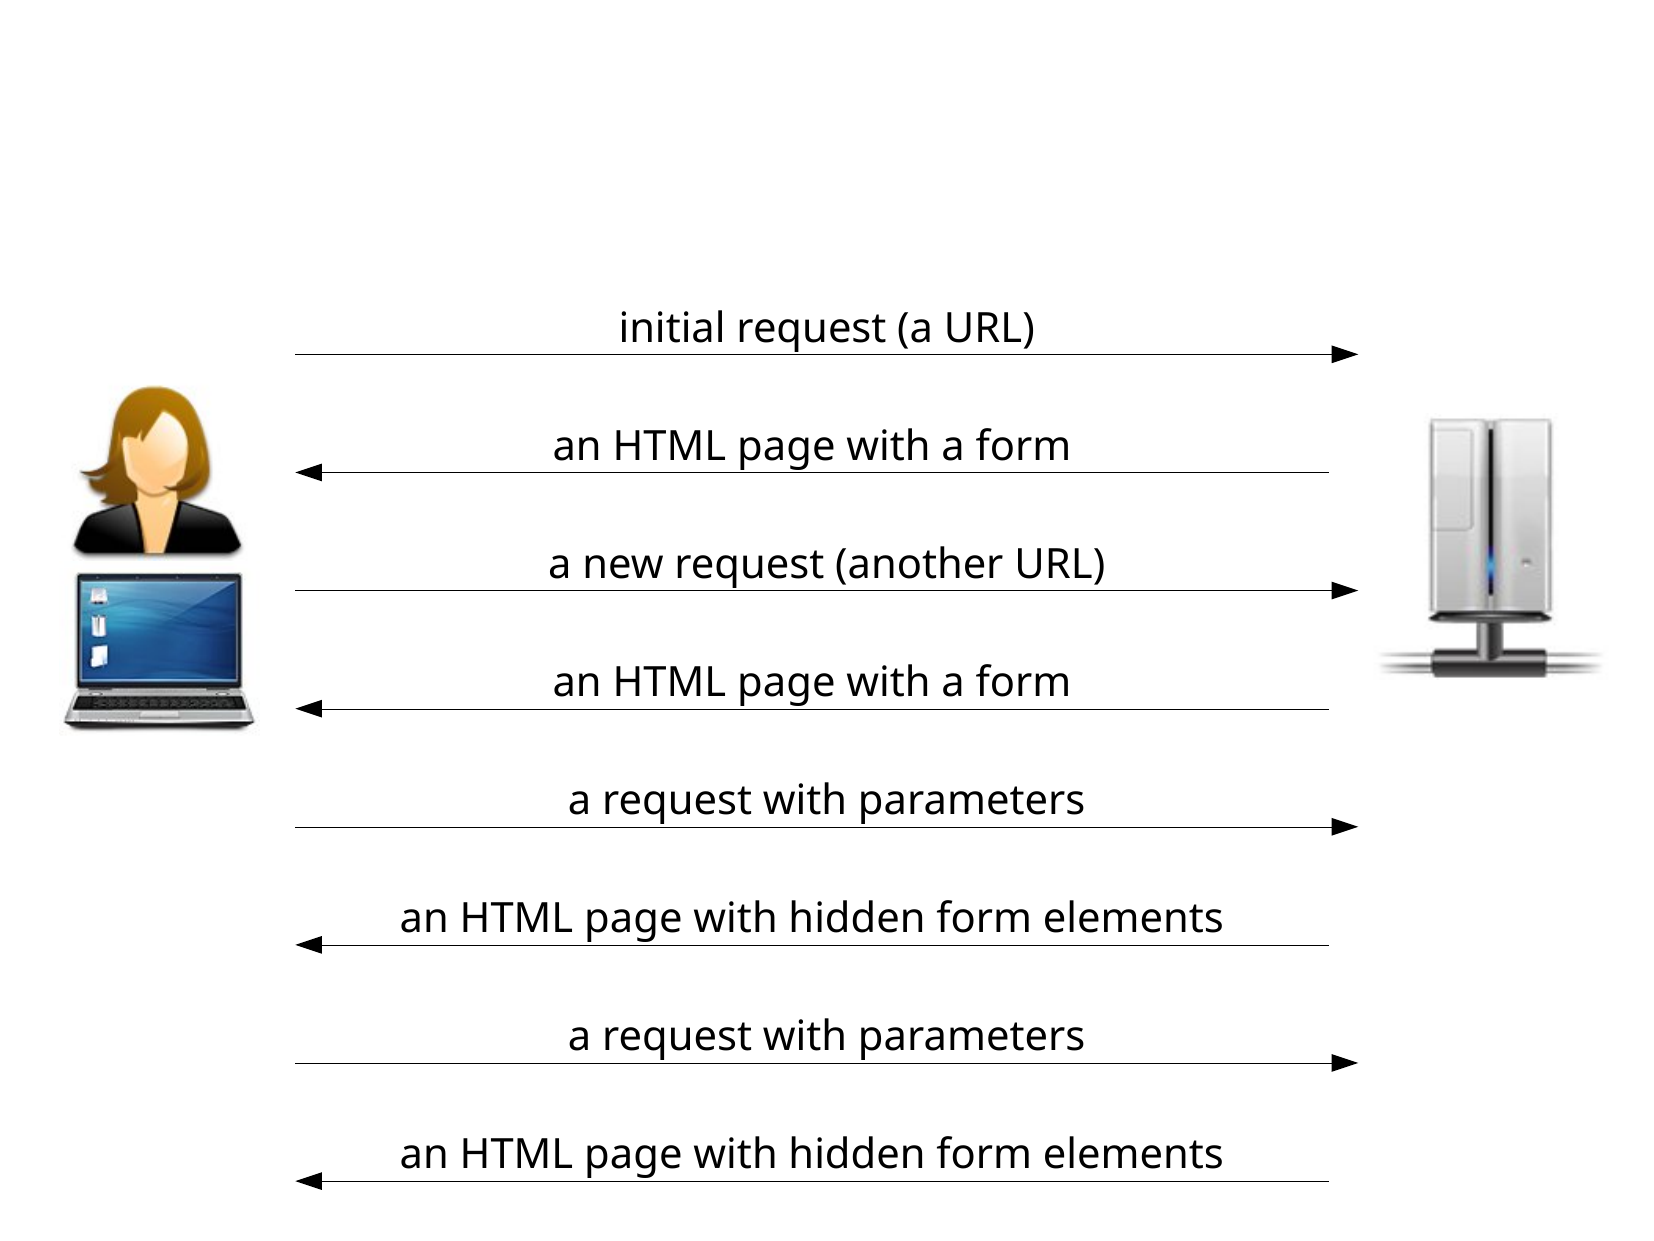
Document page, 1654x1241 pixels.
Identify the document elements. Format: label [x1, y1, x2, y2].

picture [1358, 413, 1625, 681]
picture [59, 361, 260, 761]
